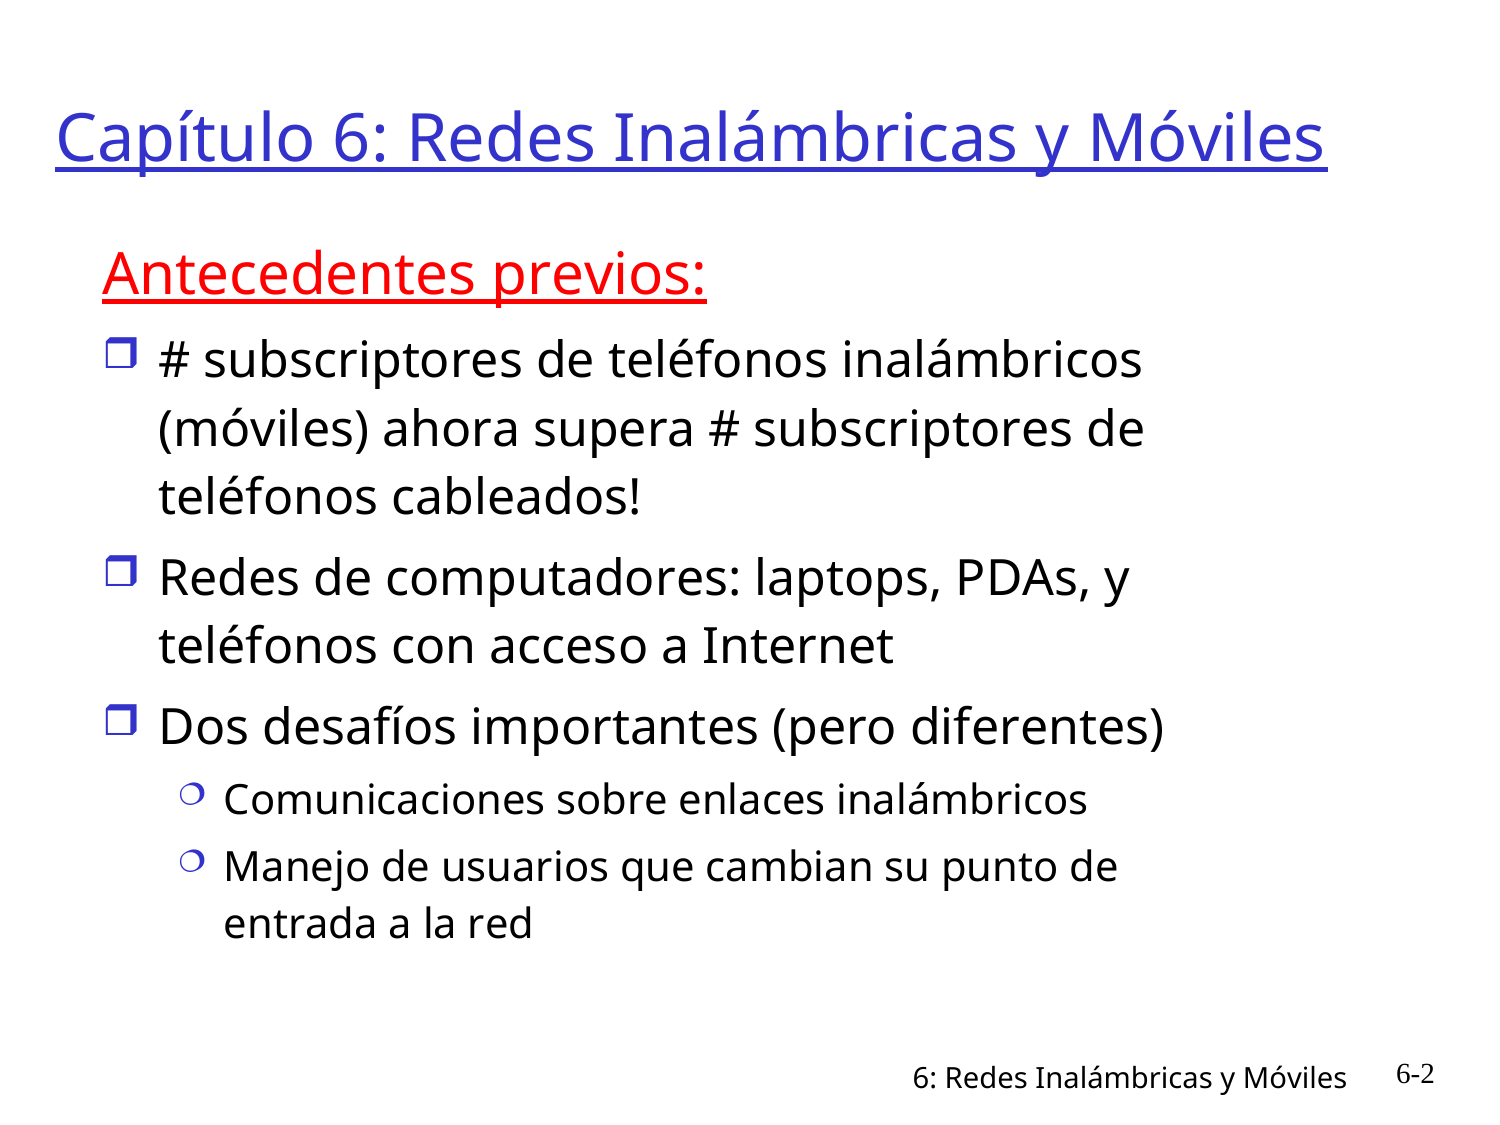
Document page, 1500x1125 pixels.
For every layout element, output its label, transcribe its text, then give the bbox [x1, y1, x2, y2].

list Antecedentes previos: # subscriptores de teléfonos inalámbricos (móviles) ahora supera # subscriptores de teléfonos cableados! Redes de computadores: laptops, PDAs, y teléfonos con acceso a Internet Dos desafíos importantes (pero diferentes) Comunicaciones sobre enlaces inalámbricos Manejo de usuarios que cambian su punto de entrada a la red [87, 224, 1286, 988]
title Capítulo 6: Redes Inalámbricas y Móviles [40, 41, 1453, 230]
